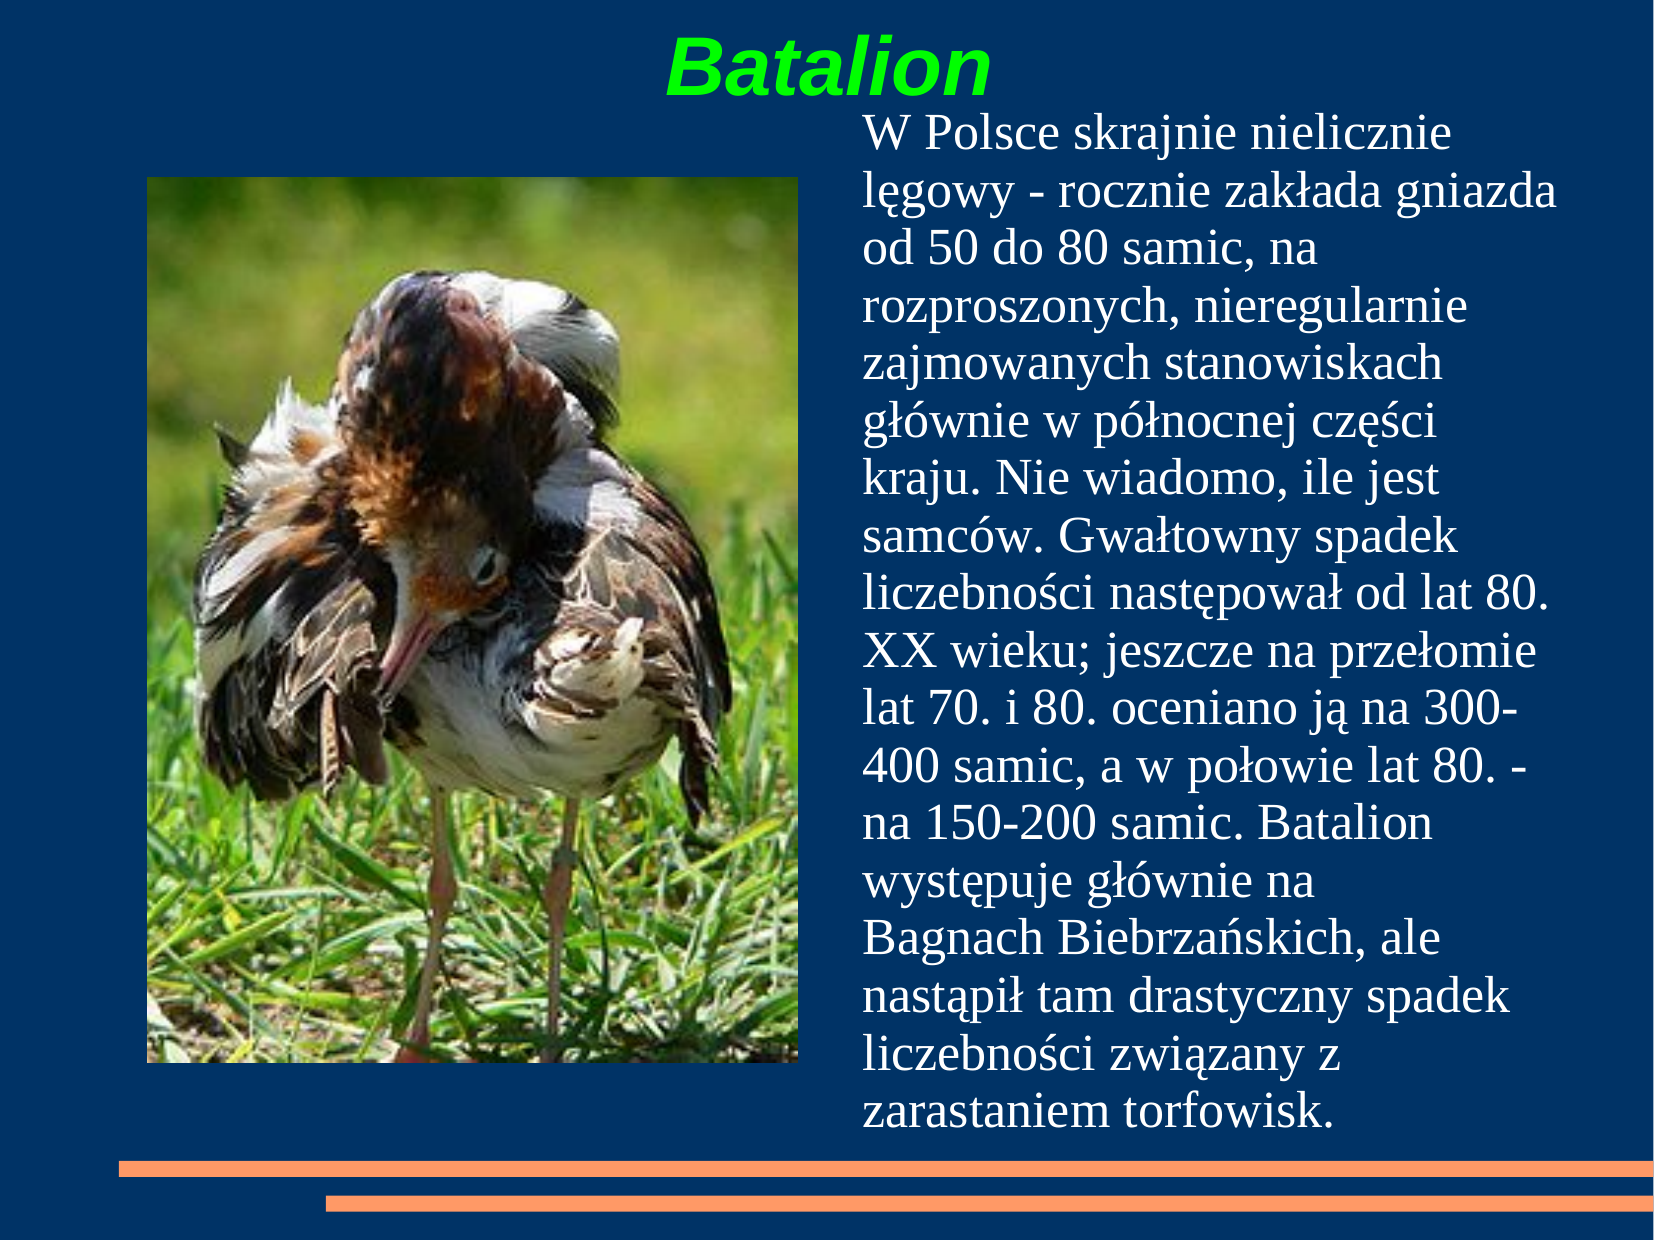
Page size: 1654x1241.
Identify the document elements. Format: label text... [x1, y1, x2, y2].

list W Polsce skrajnie nielicznie lęgowy - rocznie zakłada gniazda od 50 do 80 samic, na rozproszonych, nieregularnie zajmowanych stanowiskach głównie w północnej części kraju. Nie wiadomo, ile jest samców. Gwałtowny spadek liczebności następował od lat 80. XX wieku; jeszcze na przełomie lat 70. i 80. oceniano ją na 300-400 samic, a w połowie lat 80. - na 150-200 samic. Batalion występuje głównie na Bagnach Biebrzańskich, ale nastąpił tam drastyczny spadek liczebności związany z zarastaniem torfowisk. [862, 103, 1565, 1152]
title Batalion [123, 0, 1536, 163]
picture [147, 177, 798, 1063]
